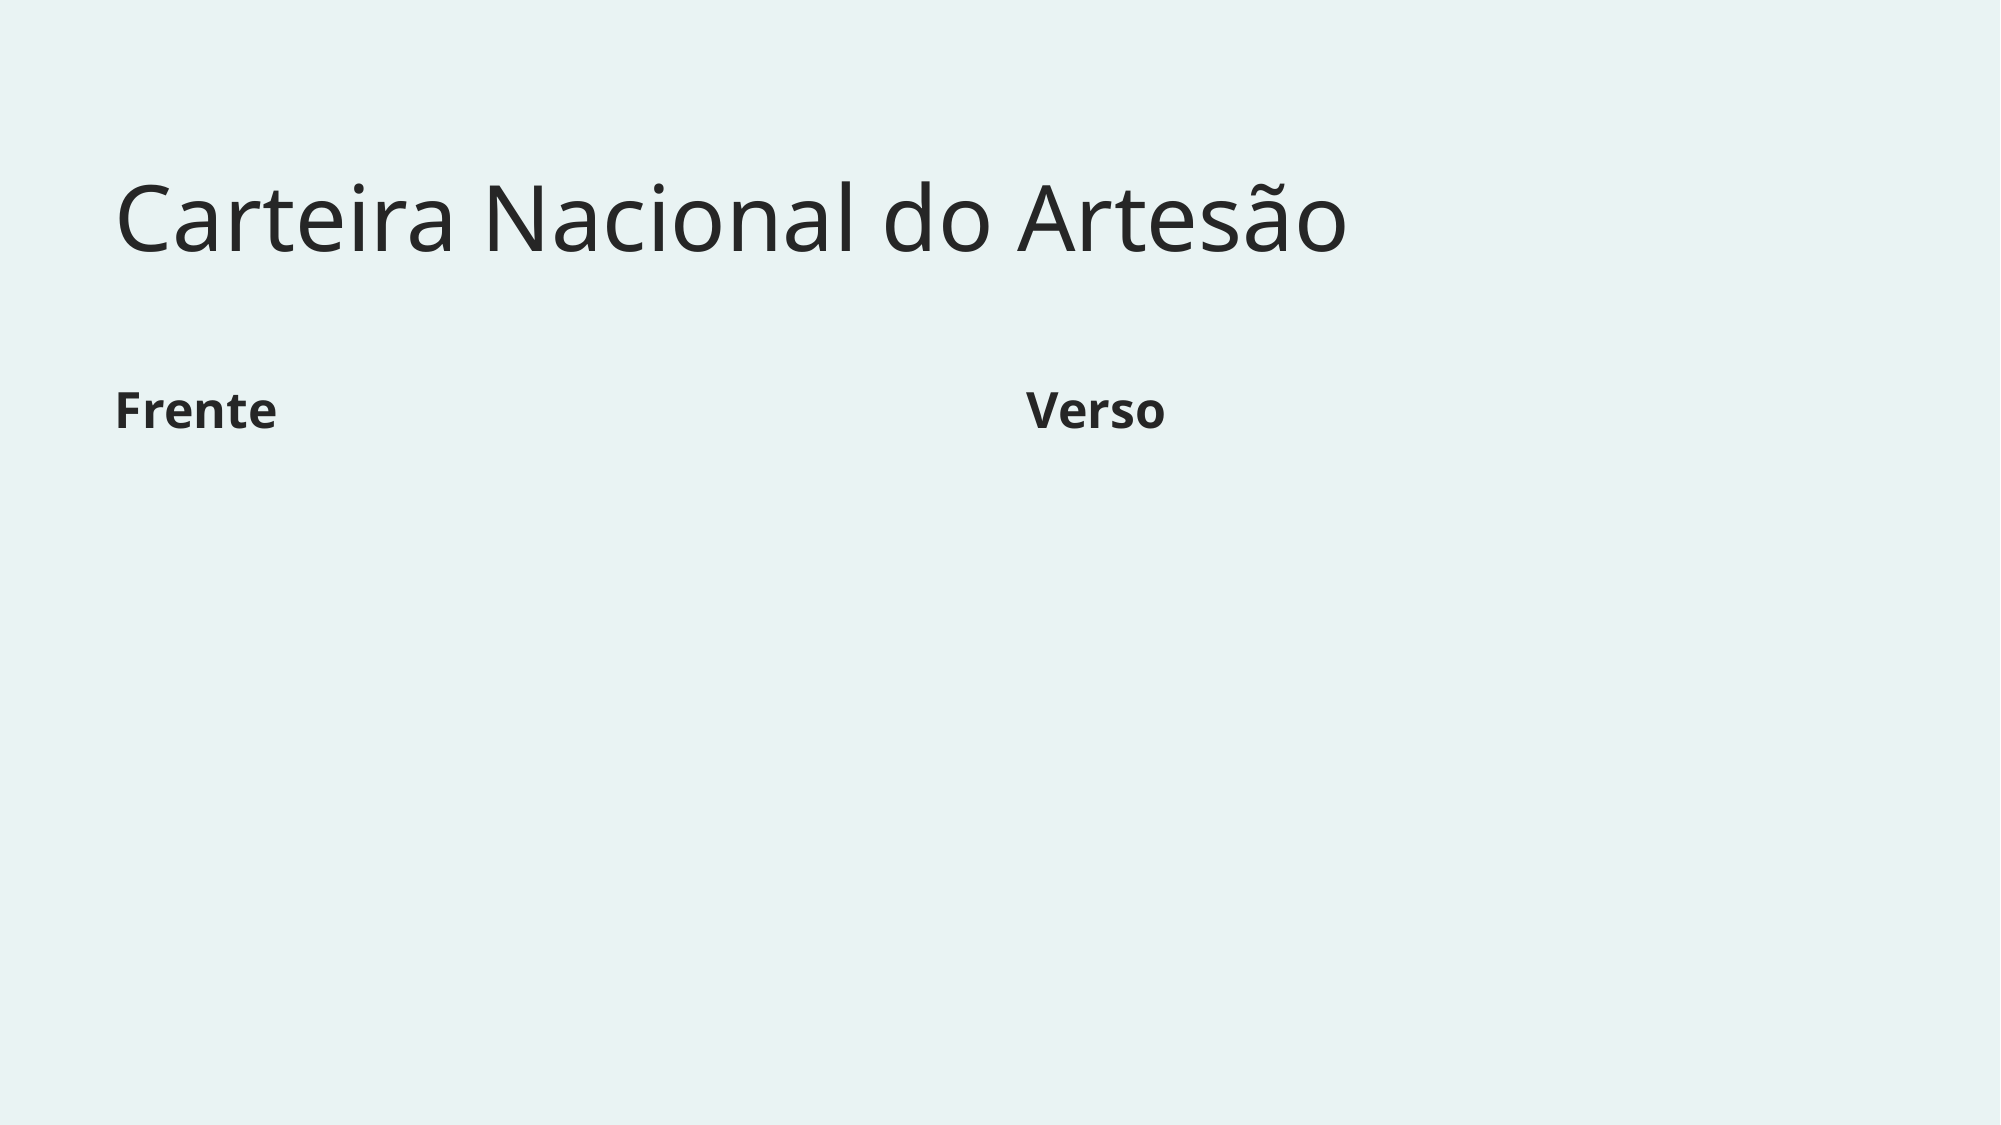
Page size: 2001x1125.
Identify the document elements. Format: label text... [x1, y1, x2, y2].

title Carteira Nacional do Artesão [99, 59, 1863, 278]
list Frente [99, 310, 984, 447]
list Verso [1011, 310, 1900, 447]
